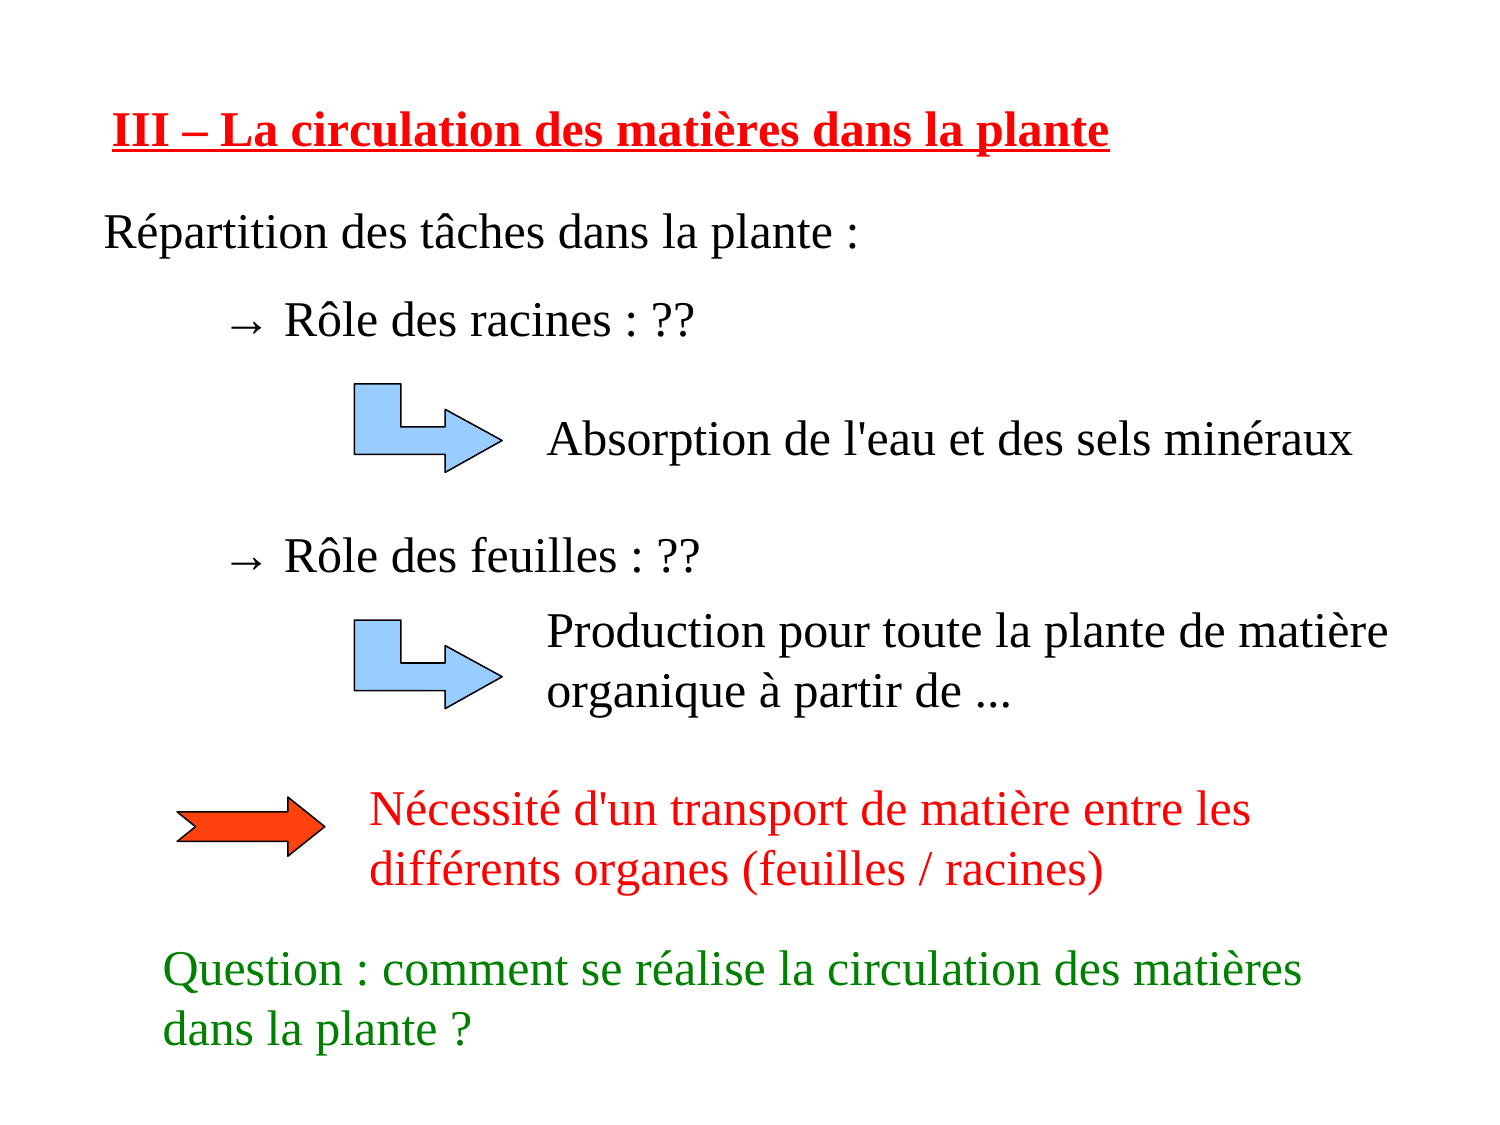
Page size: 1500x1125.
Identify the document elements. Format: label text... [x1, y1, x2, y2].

text_box [177, 797, 325, 857]
text_box Question : comment se réalise la circulation des matières dans la plante ? [147, 928, 1418, 1064]
text_box III – La circulation des matières dans la plante [96, 88, 1329, 164]
text_box Production pour toute la plante de matière organique à partir de ... [531, 590, 1500, 726]
text_box → Rôle des feuilles : ?? [206, 515, 1388, 591]
text_box [354, 383, 503, 473]
text_box → Rôle des racines : ?? [206, 279, 1388, 355]
text_box Nécessité d'un transport de matière entre les différents organes (feuilles / racines) [354, 767, 1418, 903]
text_box Répartition des tâches dans la plante : [88, 190, 1388, 266]
text_box [354, 620, 503, 709]
text_box Absorption de l'eau et des sels minéraux [531, 397, 1447, 473]
